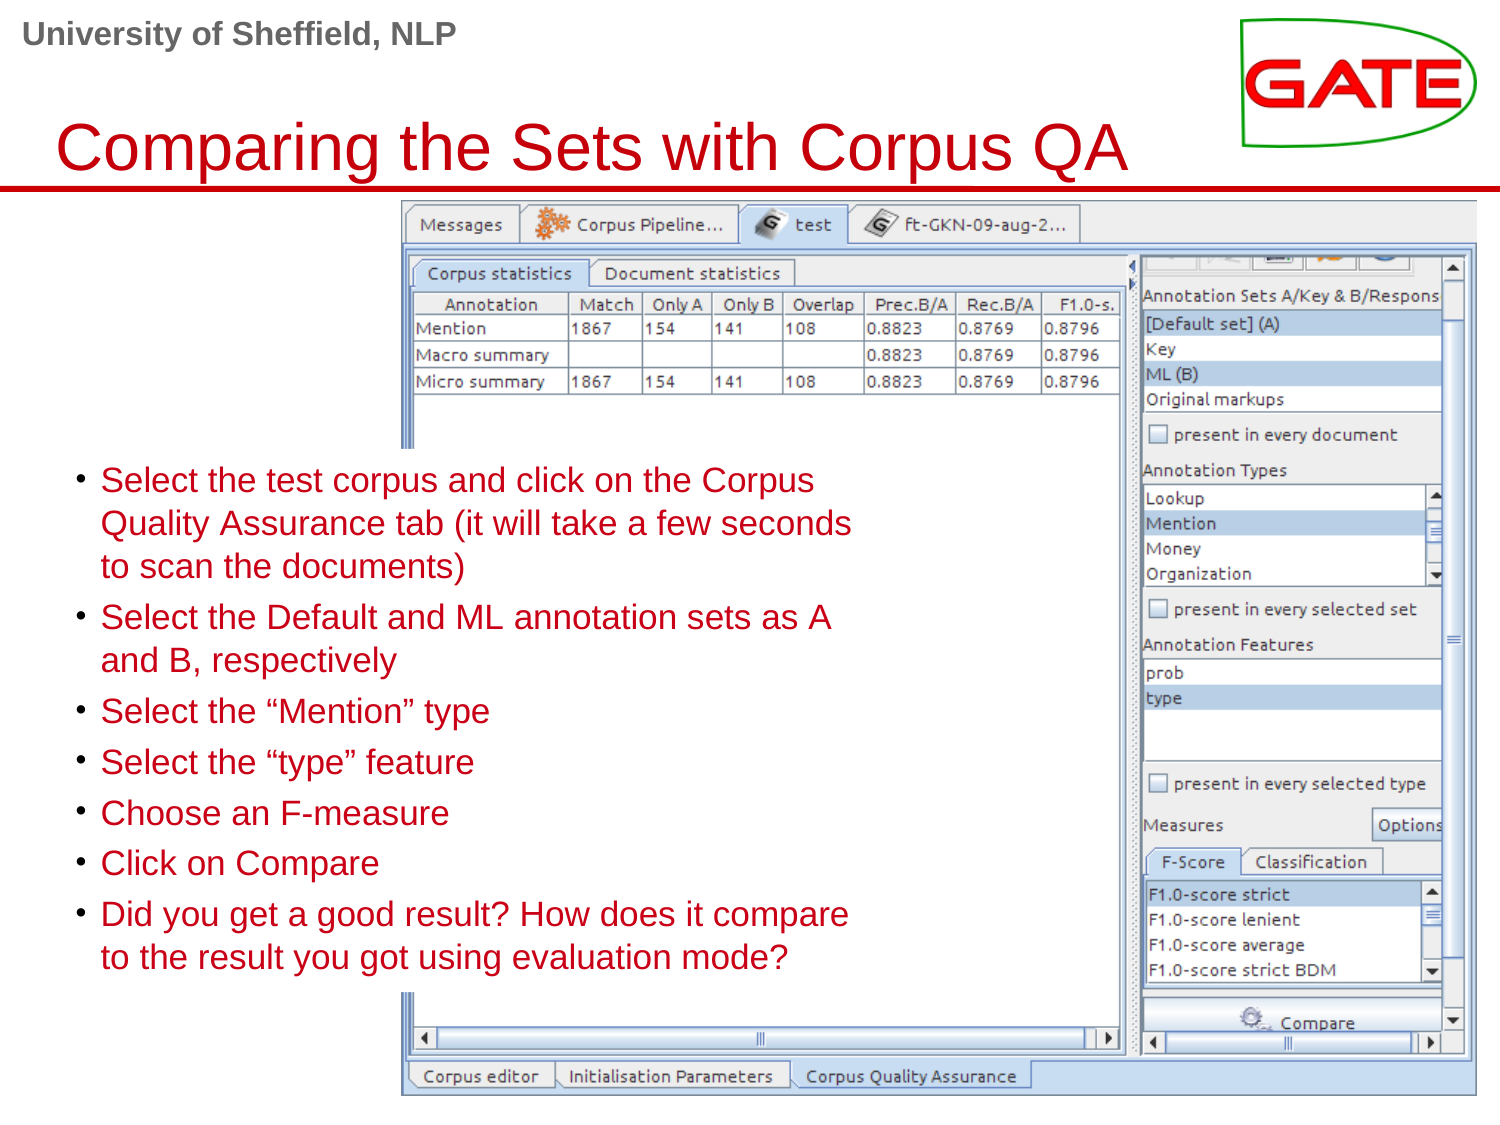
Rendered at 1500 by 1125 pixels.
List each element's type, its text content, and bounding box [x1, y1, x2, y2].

picture [401, 200, 1477, 1096]
list Select the test corpus and click on the Corpus Quality Assurance tab (it will take a few seconds to scan the documents) Select the Default and ML annotation sets as A and B, respectively Select the “Mention” type Select the “type” feature Choose an F-measure Click on Compare Did you get a good result? How does it compare to the result you got using evaluation mode? [59, 448, 898, 993]
title Comparing the Sets with Corpus QA [41, 37, 1391, 254]
picture [1240, 18, 1477, 148]
